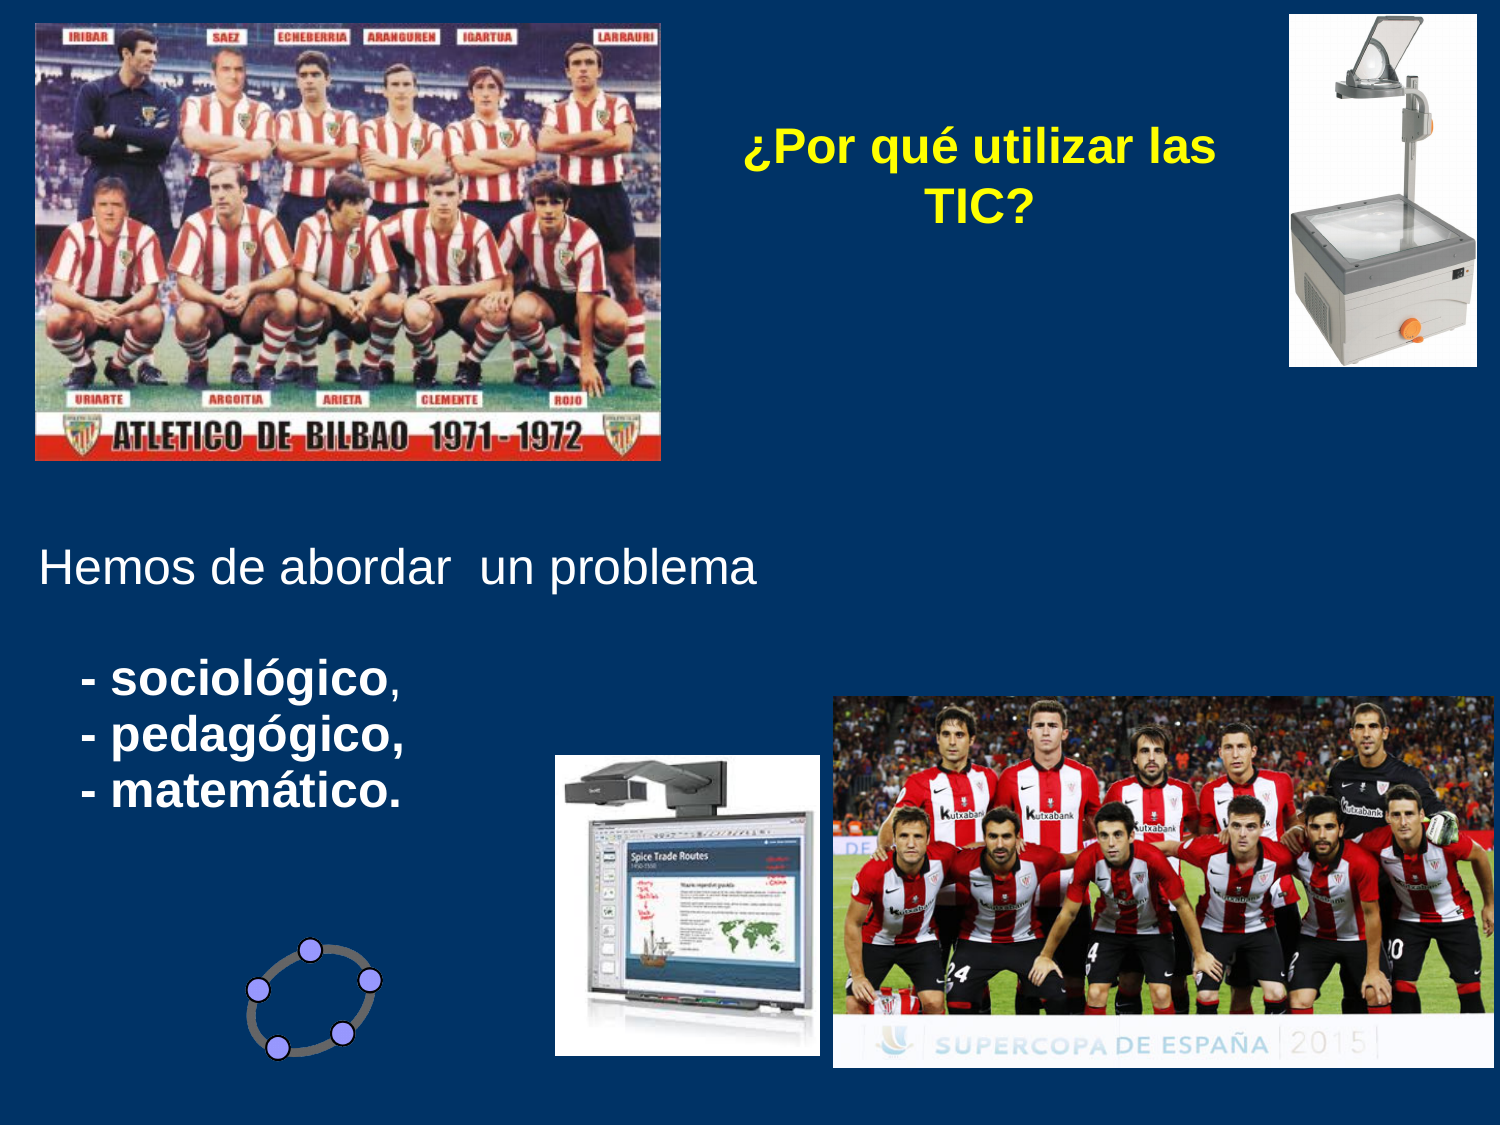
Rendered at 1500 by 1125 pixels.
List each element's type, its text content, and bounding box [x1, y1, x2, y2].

text_box Hemos de abordar un problema - sociológico, - pedagógico, - matemático. [23, 531, 1052, 945]
picture [833, 696, 1494, 1068]
text_box ¿Por qué utilizar las TIC? [696, 106, 1264, 242]
picture [1289, 14, 1477, 367]
picture [555, 755, 820, 1056]
picture [238, 923, 390, 1075]
picture [35, 23, 661, 462]
